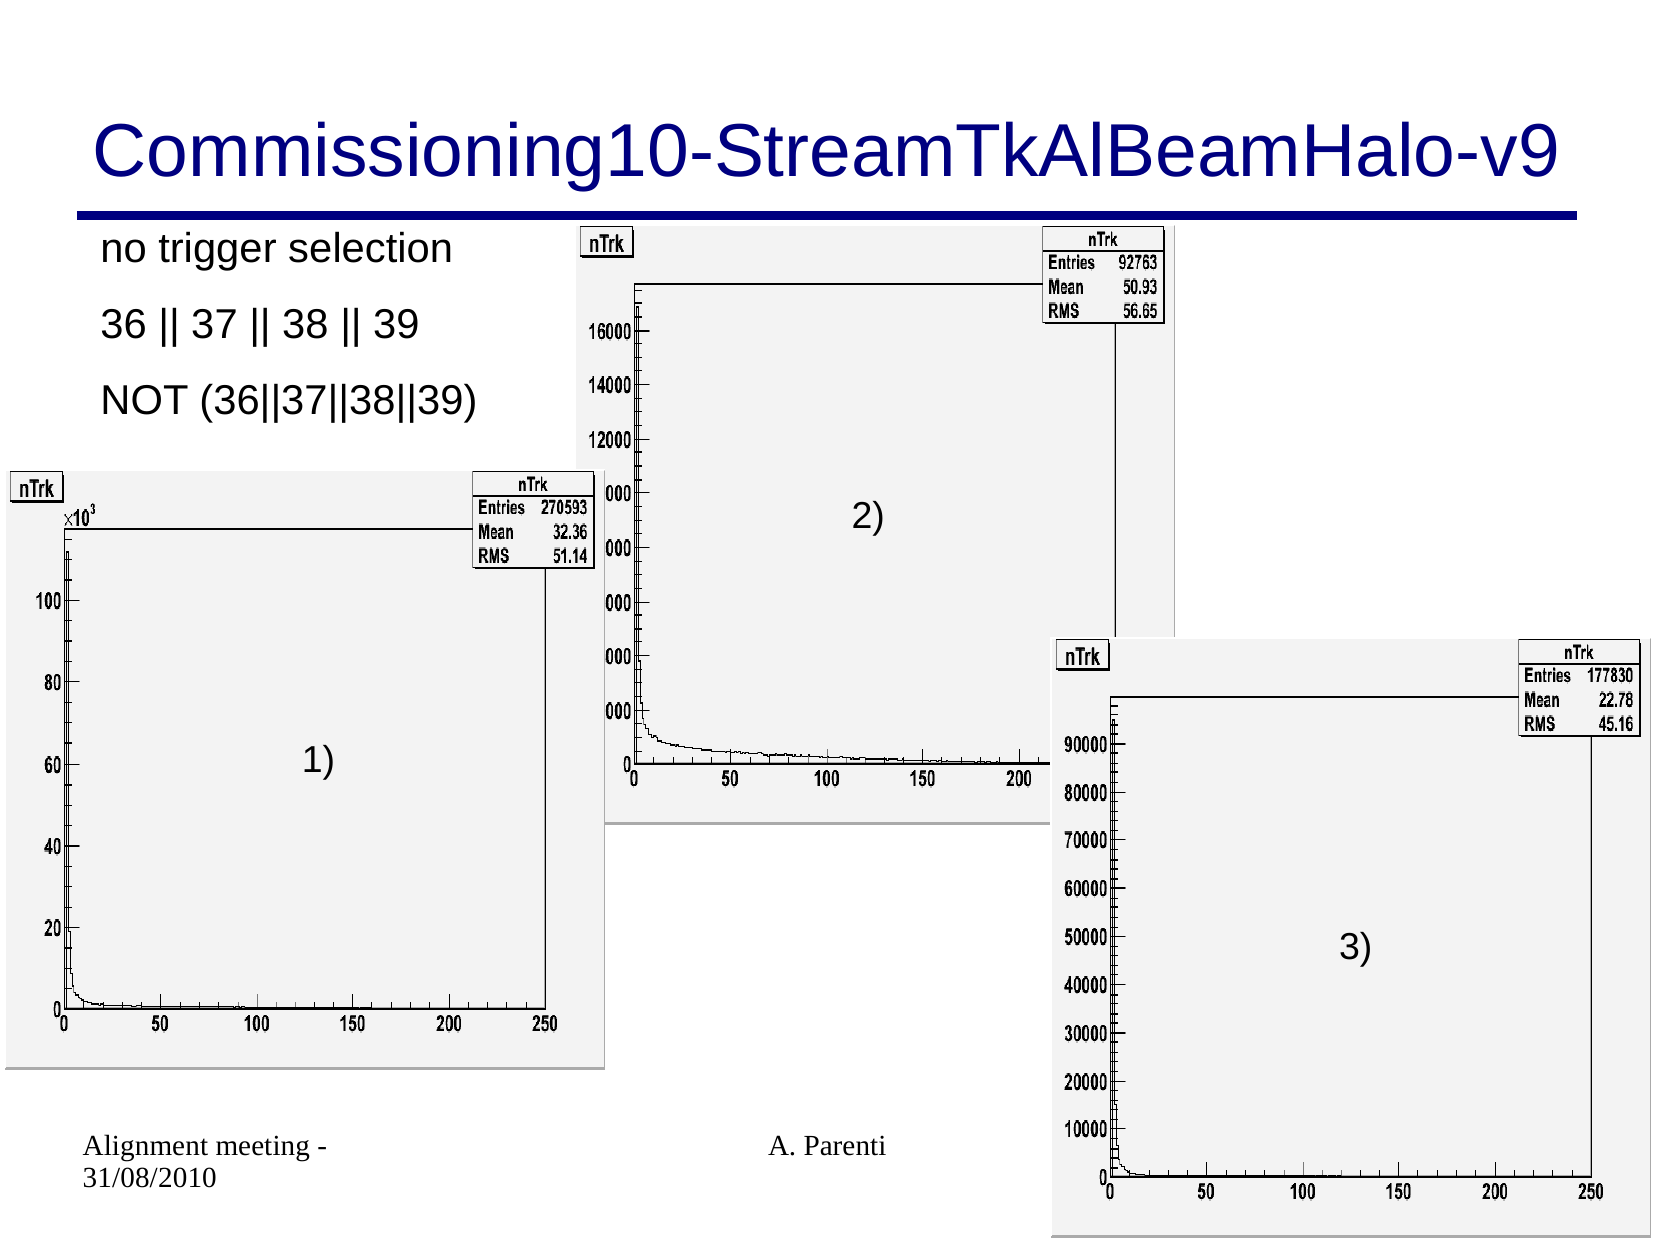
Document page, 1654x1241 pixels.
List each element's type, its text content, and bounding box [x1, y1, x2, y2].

picture [4, 224, 1651, 1238]
text_box 3) [1324, 918, 1388, 976]
title Commissioning10-StreamTkAlBeamHalo-v9 [82, 75, 1571, 226]
text_box 1) [287, 730, 351, 788]
list no trigger selection 36 || 37 || 38 || 39 NOT (36||37||38||39) [82, 826, 809, 1109]
text_box 2) [836, 487, 900, 545]
list no trigger selection 36 || 37 || 38 || 39 NOT (36||37||38||39) [82, 225, 574, 469]
